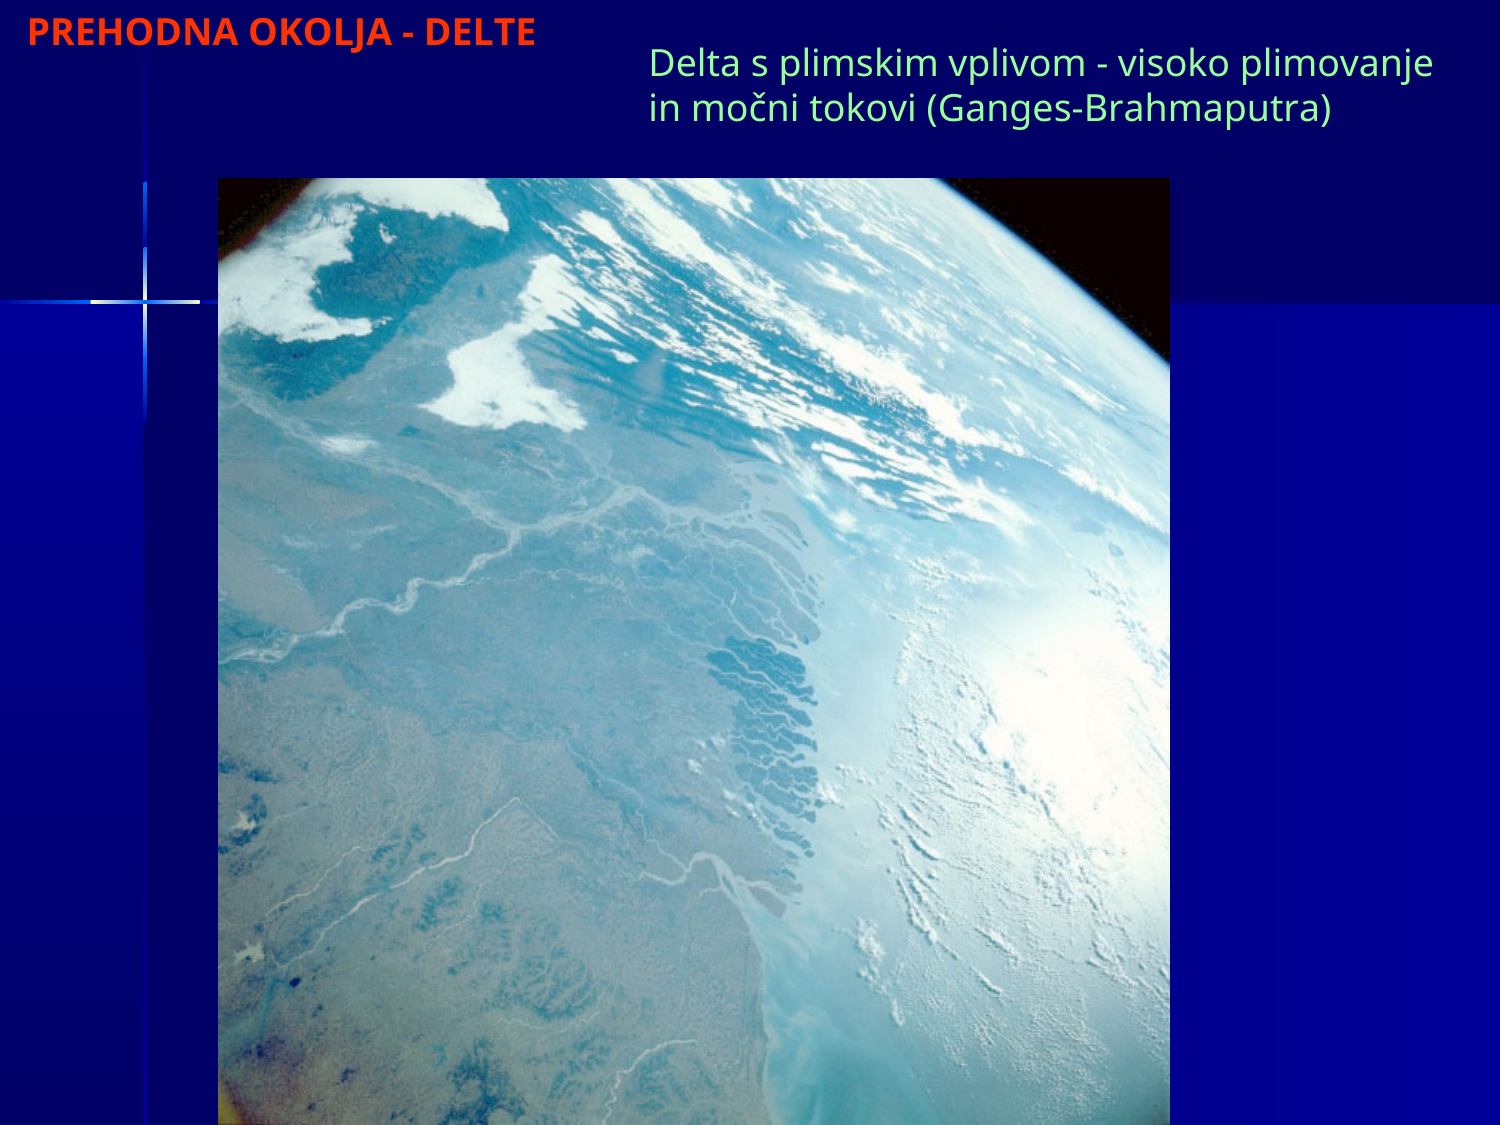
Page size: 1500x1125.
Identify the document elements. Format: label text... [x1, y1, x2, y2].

text_box PREHODNA OKOLJA - DELTE [11, 0, 552, 61]
picture [218, 178, 1170, 1125]
text_box Delta s plimskim vplivom - visoko plimovanje in močni tokovi (Ganges-Brahmaputra) [633, 30, 1450, 137]
